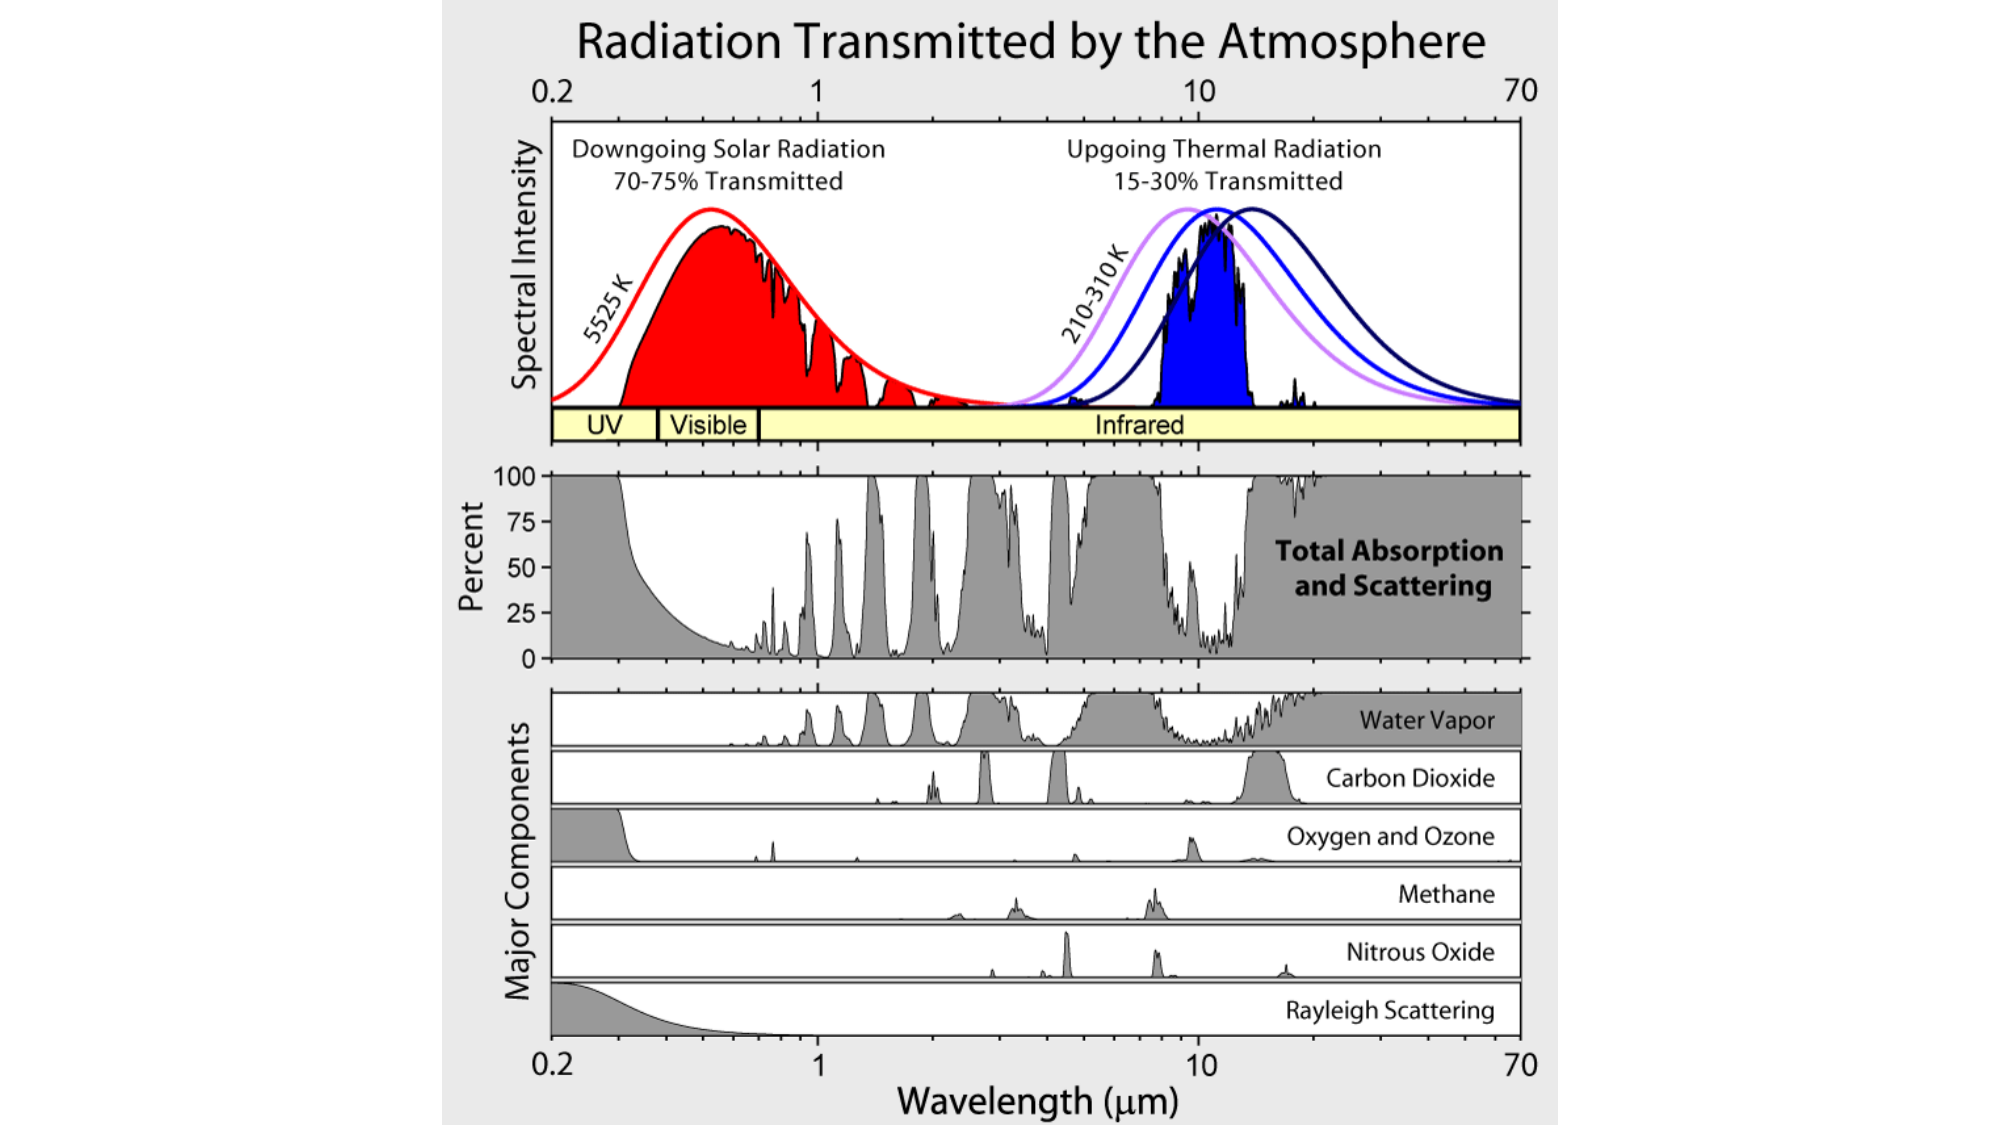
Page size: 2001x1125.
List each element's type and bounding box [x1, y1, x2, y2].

picture [442, 0, 1558, 1125]
